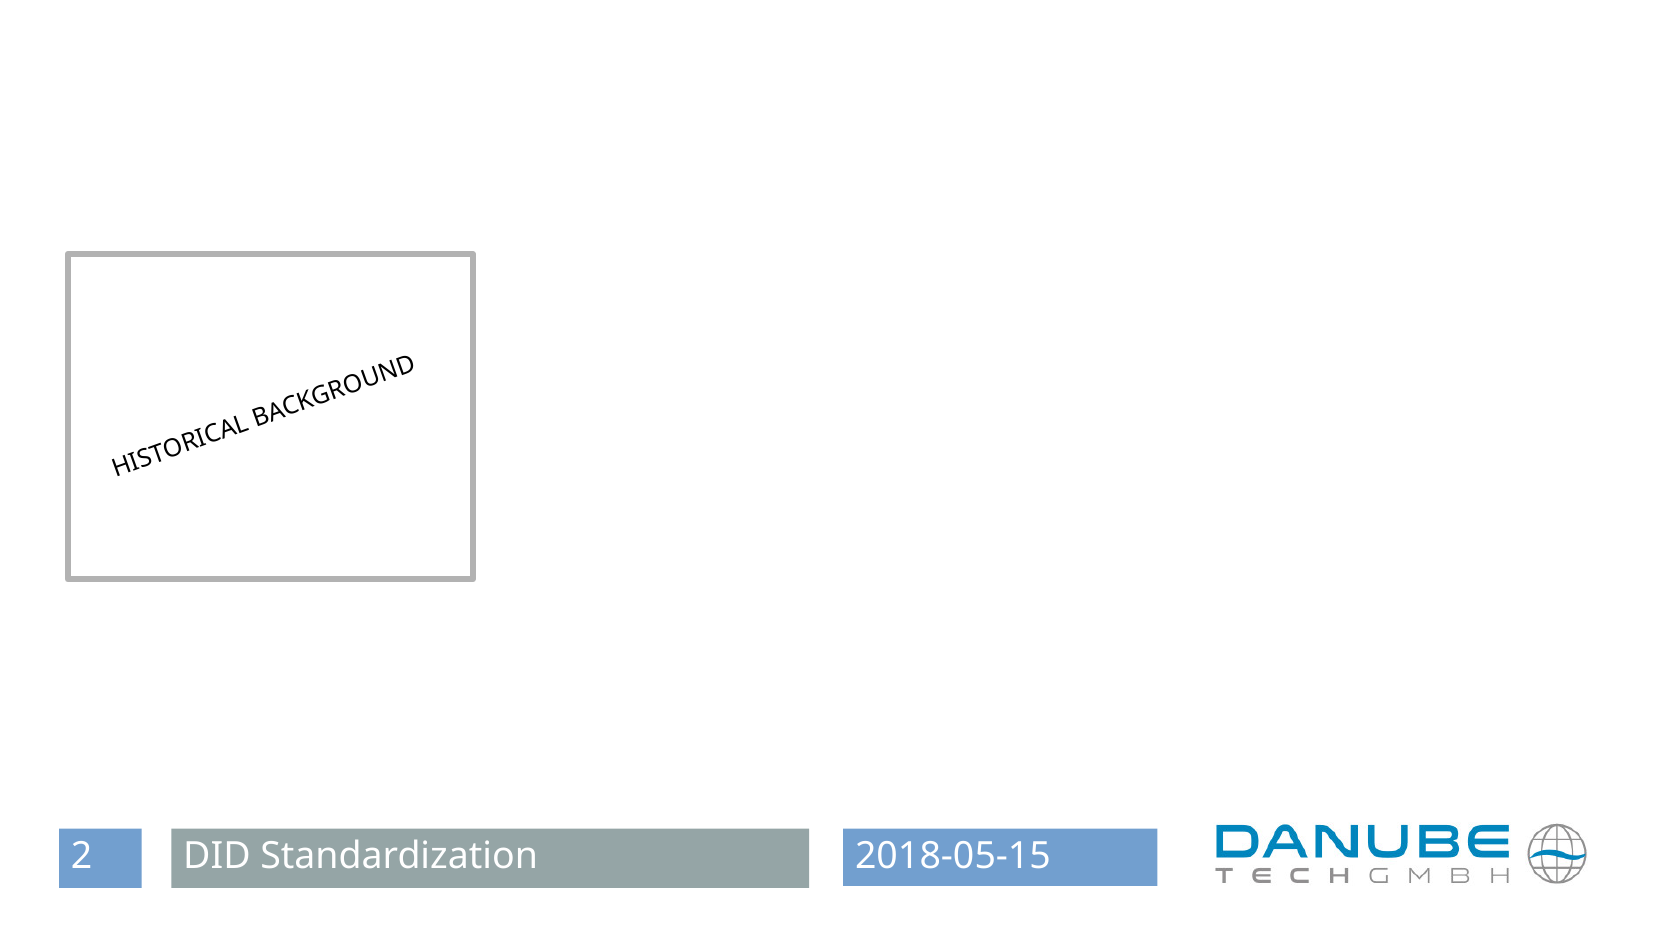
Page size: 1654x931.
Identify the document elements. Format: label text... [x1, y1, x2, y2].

picture [1206, 814, 1595, 892]
text_box HISTORICAL BACKGROUND [90, 326, 452, 492]
